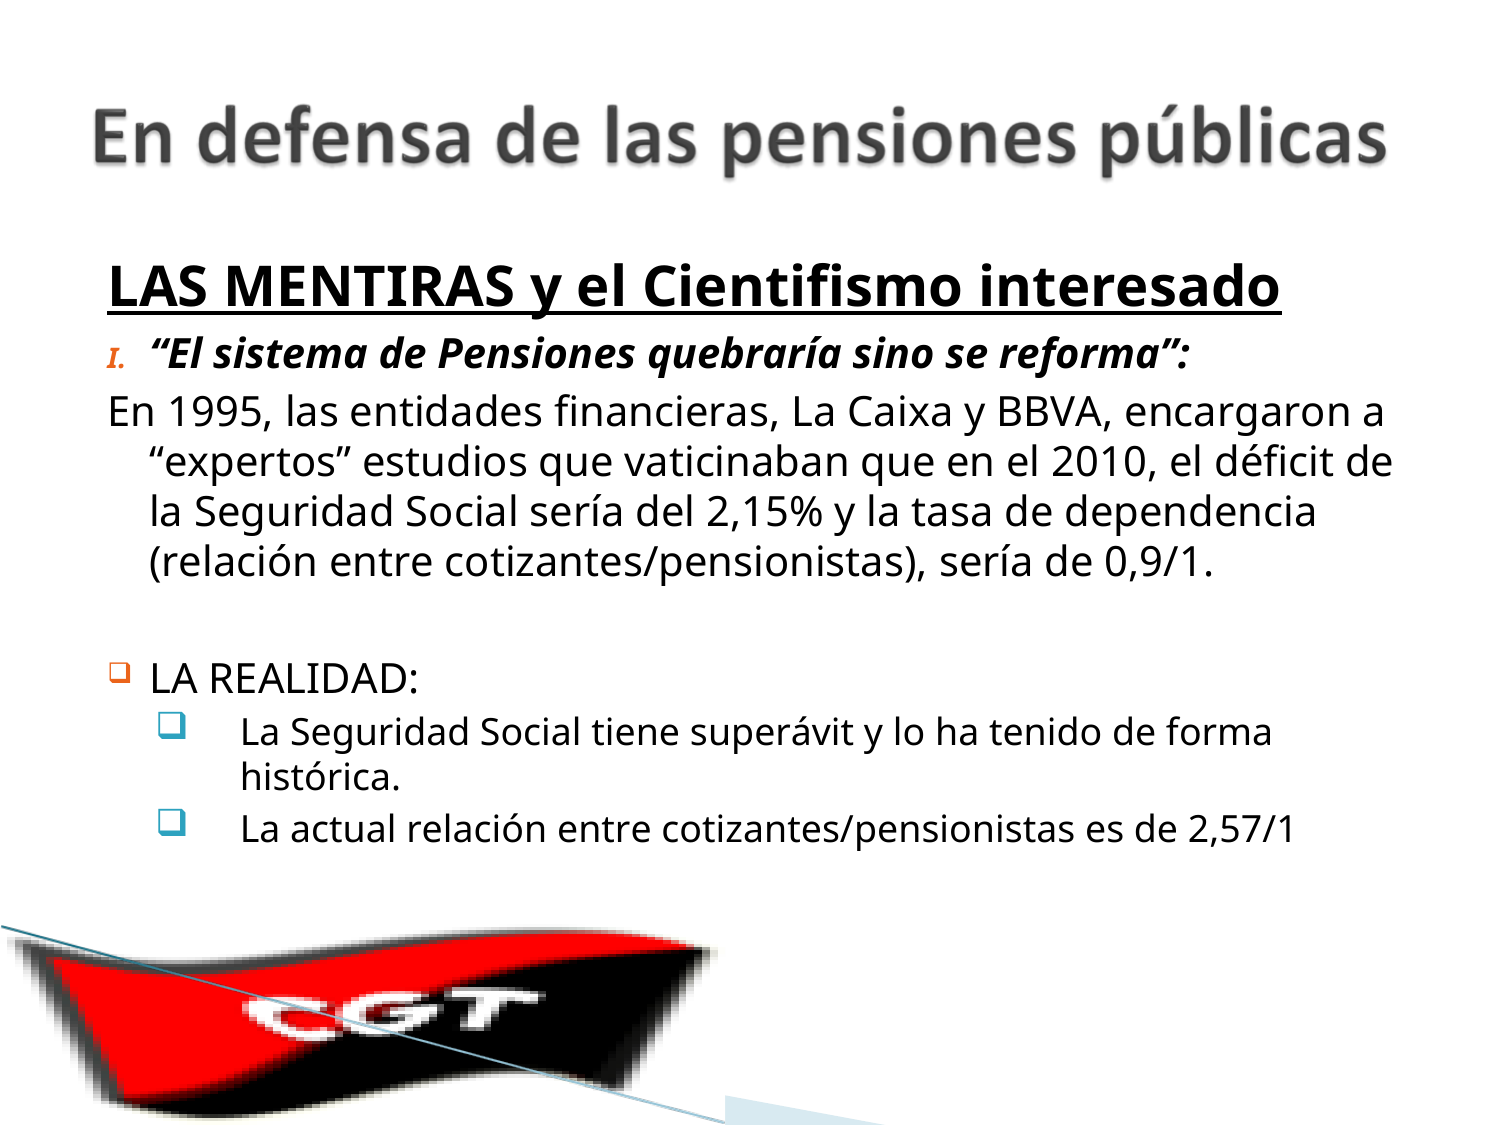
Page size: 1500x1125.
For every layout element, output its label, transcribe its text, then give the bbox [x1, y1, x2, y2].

picture [32, 43, 1446, 235]
text_box LAS MENTIRAS y el Cientifismo interesado “El sistema de Pensiones quebraría sino se reforma”: En 1995, las entidades financieras, La Caixa y BBVA, encargaron a “expertos” estudios que vaticinaban que en el 2010, el déficit de la Seguridad Social sería del 2,15% y la tasa de dependencia (relación entre cotizantes/pensionistas), sería de 0,9/1. LA REALIDAD: La Seguridad Social tiene superávit y lo ha tenido de forma histórica. La actual relación entre cotizantes/pensionistas es de 2,57/1 [75, 242, 1426, 858]
picture [0, 924, 726, 1125]
